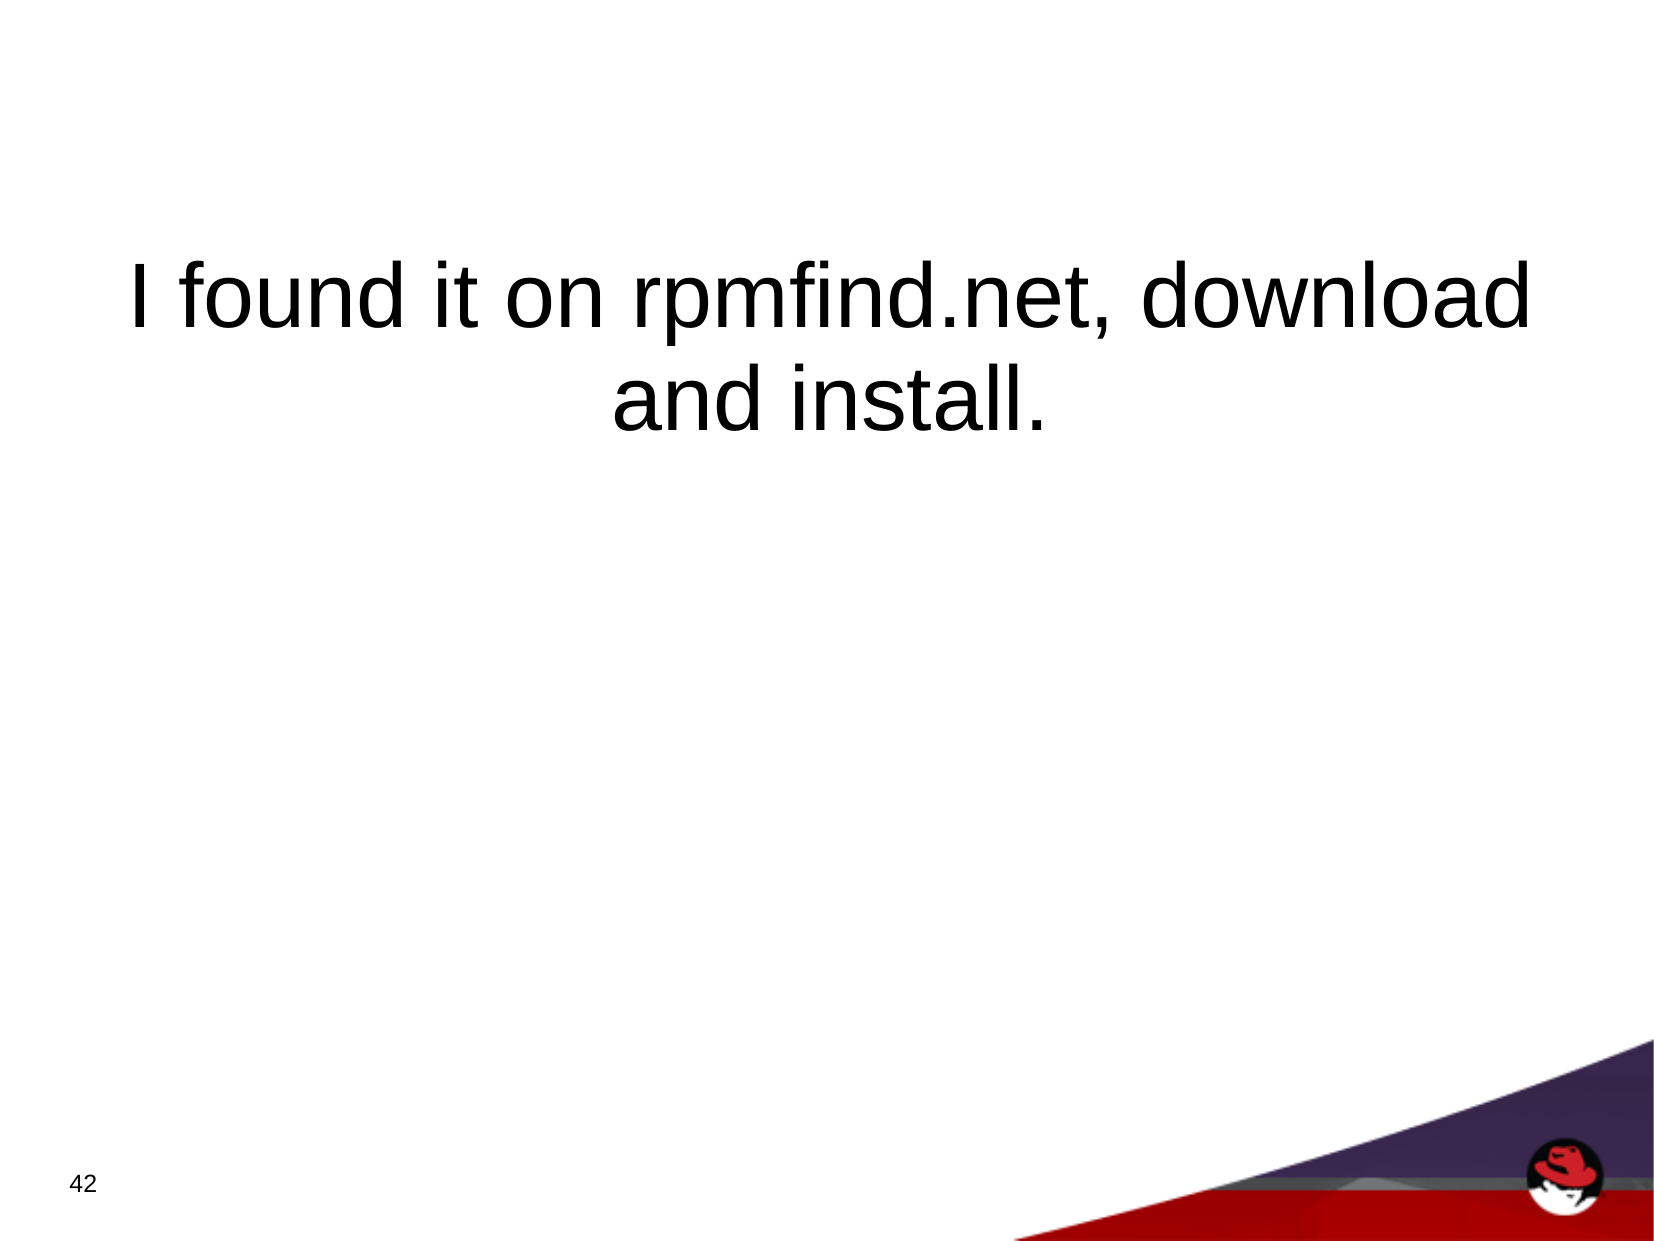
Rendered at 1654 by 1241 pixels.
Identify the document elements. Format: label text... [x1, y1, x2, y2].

list I found it on rpmfind.net, download and install. [86, 244, 1576, 1039]
picture [1012, 1036, 1654, 1241]
